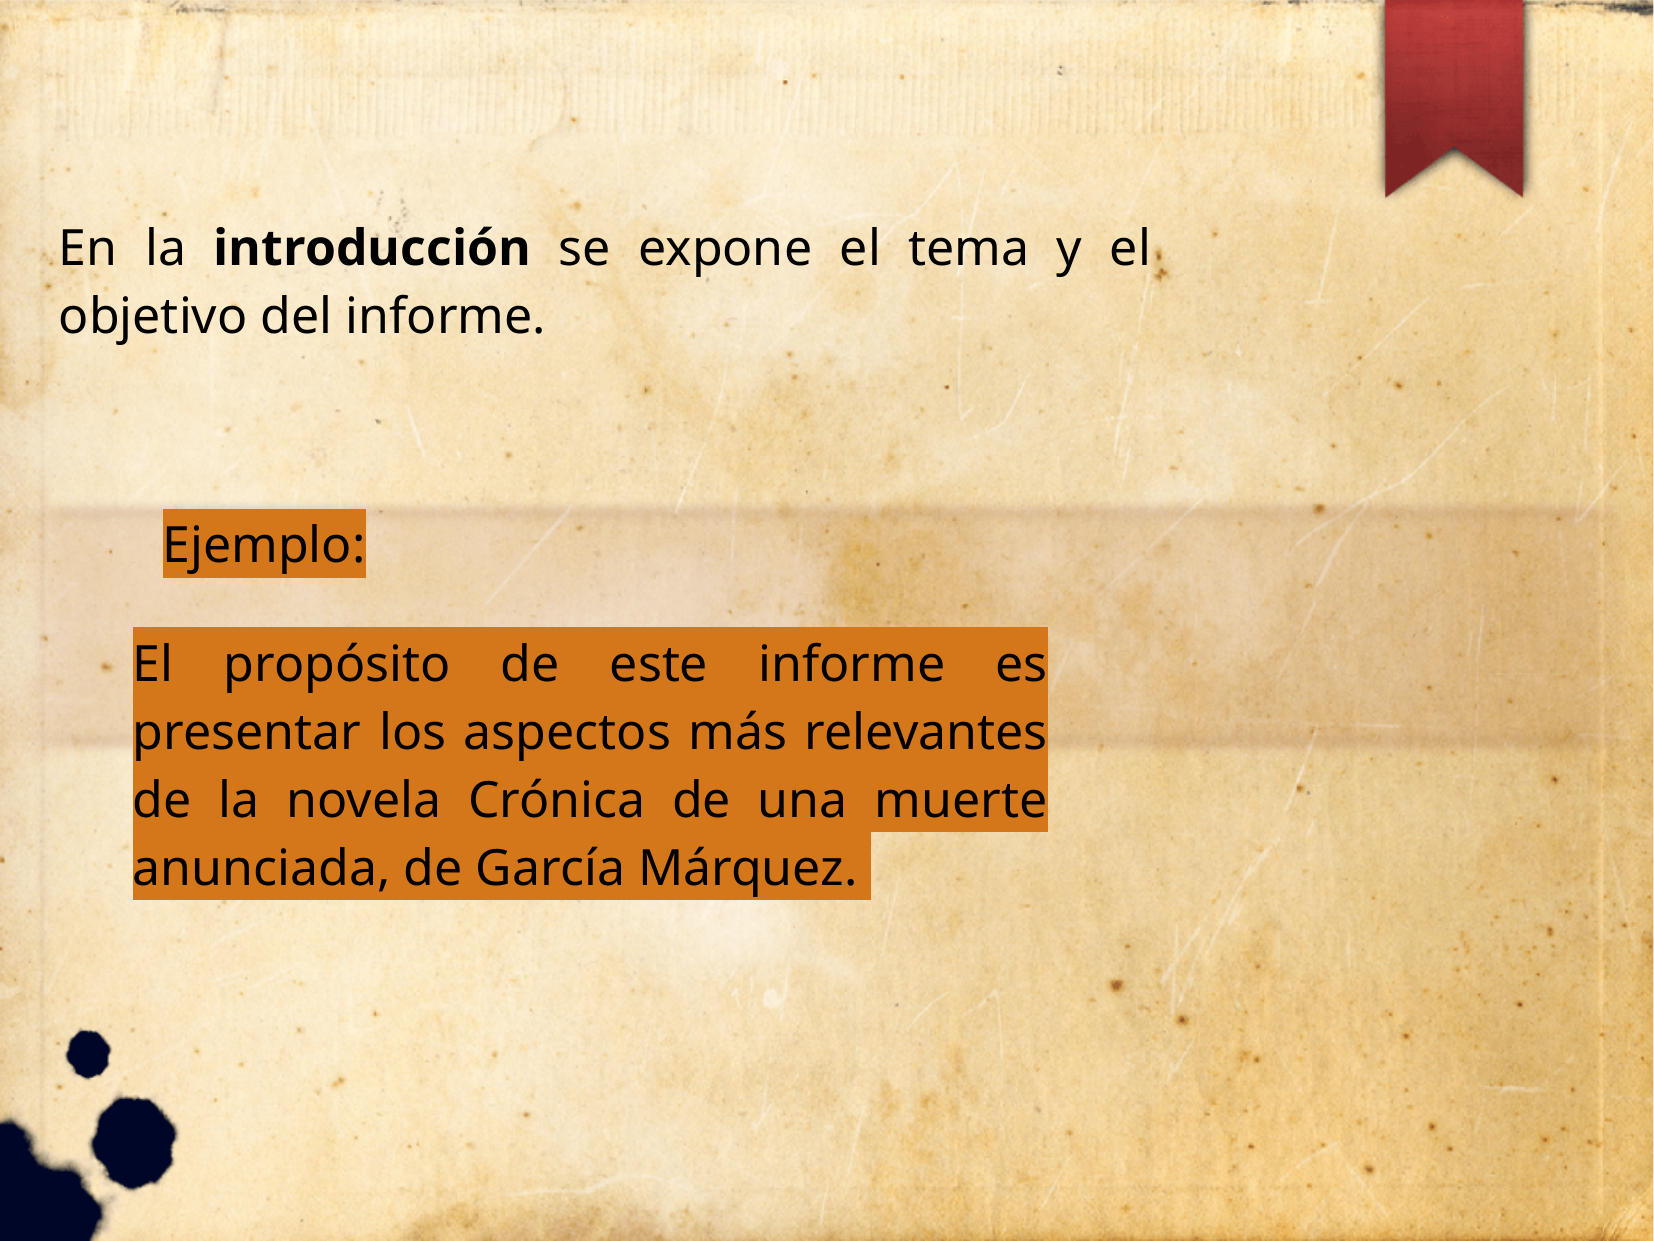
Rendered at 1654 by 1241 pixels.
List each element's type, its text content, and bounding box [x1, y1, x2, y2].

title En la introducción se expone el tema y el objetivo del informe. [59, 176, 1152, 384]
text_box Ejemplo: [147, 501, 680, 578]
picture [0, 0, 1654, 1241]
text_box El propósito de este informe es presentar los aspectos más relevantes de la novela Crónica de una muerte anunciada, de García Márquez. [118, 620, 1063, 997]
